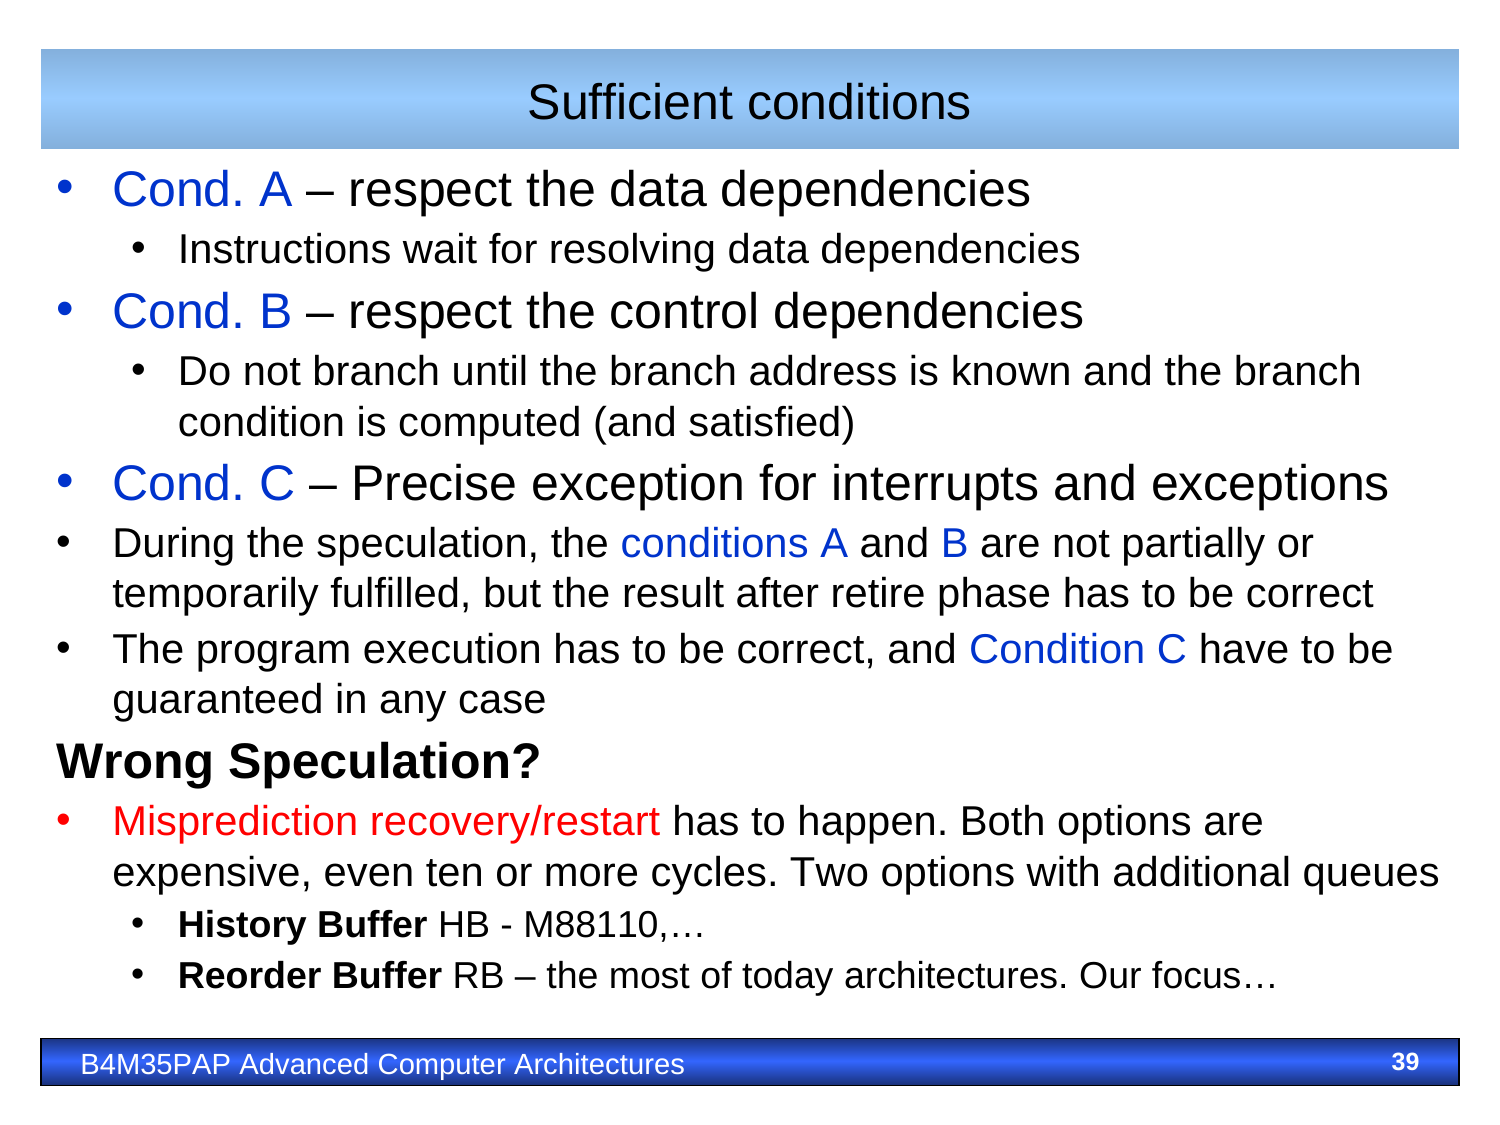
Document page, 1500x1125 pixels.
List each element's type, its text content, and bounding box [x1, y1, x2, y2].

list Cond. A – respect the data dependencies Instructions wait for resolving data dependencies Cond. B – respect the control dependencies Do not branch until the branch address is known and the branch condition is computed (and satisfied) Cond. C – Precise exception for interrupts and exceptions During the speculation, the conditions A and B are not partially or temporarily fulfilled, but the result after retire phase has to be correct The program execution has to be correct, and Condition C have to be guaranteed in any case Wrong Speculation? Misprediction recovery/restart has to happen. Both options are expensive, even ten or more cycles. Two options with additional queues History Buffer HB - M88110,… Reorder Buffer RB – the most of today architectures. Our focus… [41, 148, 1483, 1046]
title Sufficient conditions [41, 49, 1459, 148]
